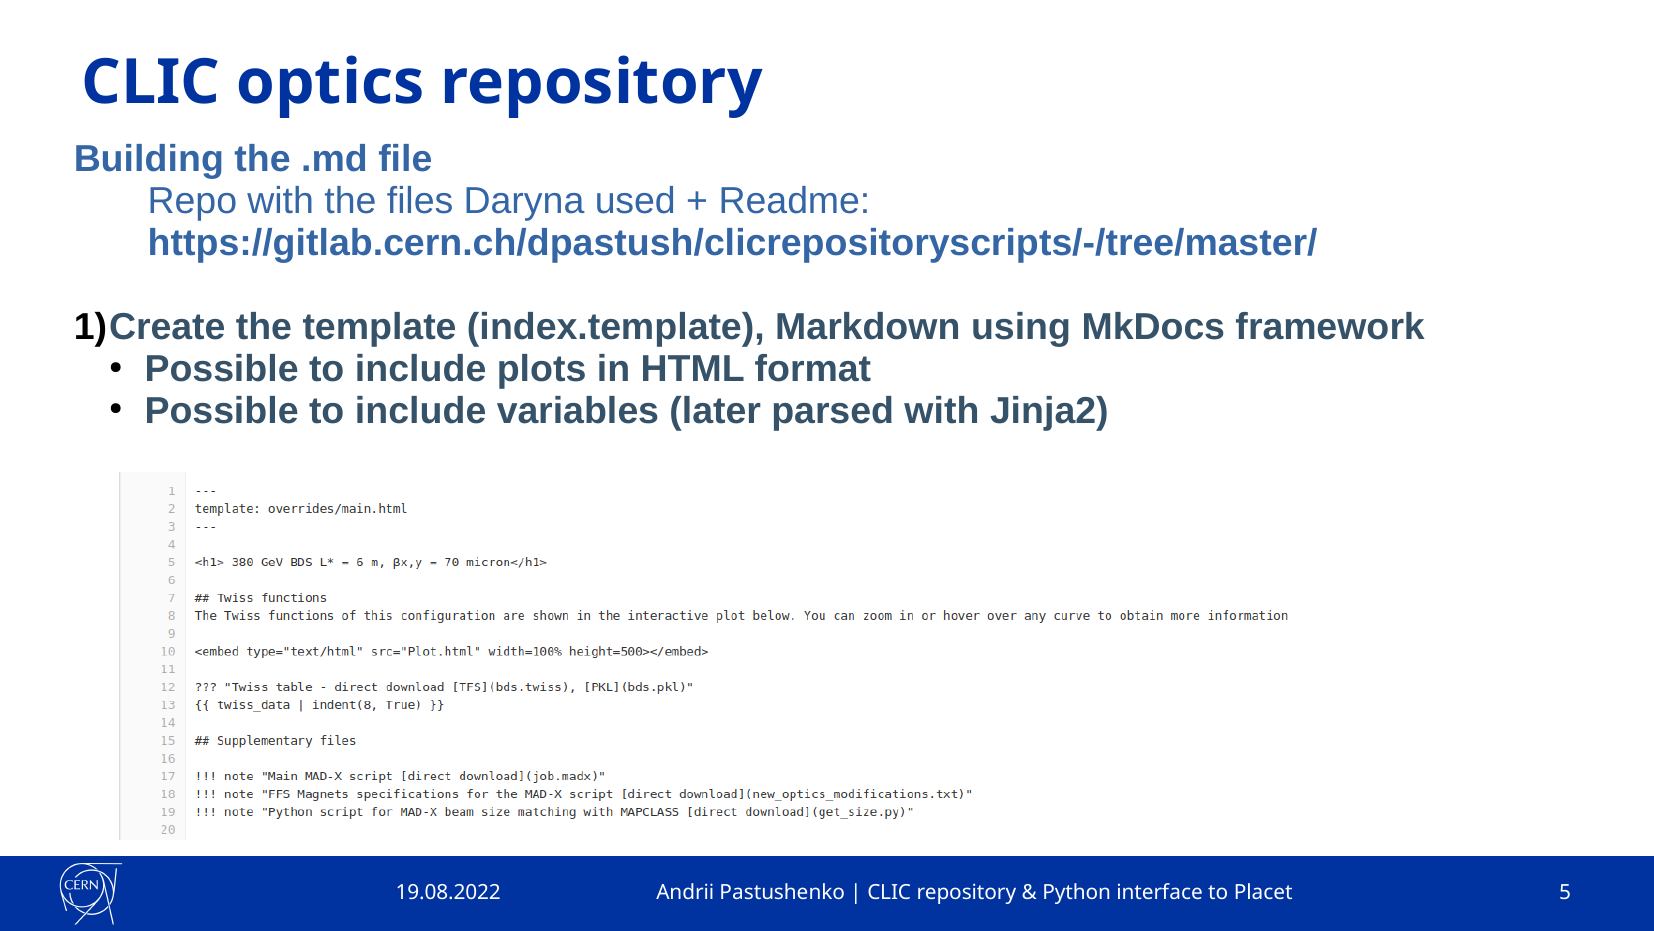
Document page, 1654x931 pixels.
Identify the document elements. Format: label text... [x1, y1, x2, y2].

text_box Building the .md file Repo with the files Daryna used + Readme: https://gitlab.cern.ch/dpastush/clicrepositoryscripts/-/tree/master/ Create the template (index.template), Markdown using MkDocs framework Possible to include plots in HTML format Possible to include variables (later parsed with Jinja2) [59, 129, 1524, 481]
picture [118, 472, 1288, 840]
title CLIC optics repository [81, 37, 1570, 193]
picture [56, 859, 127, 928]
